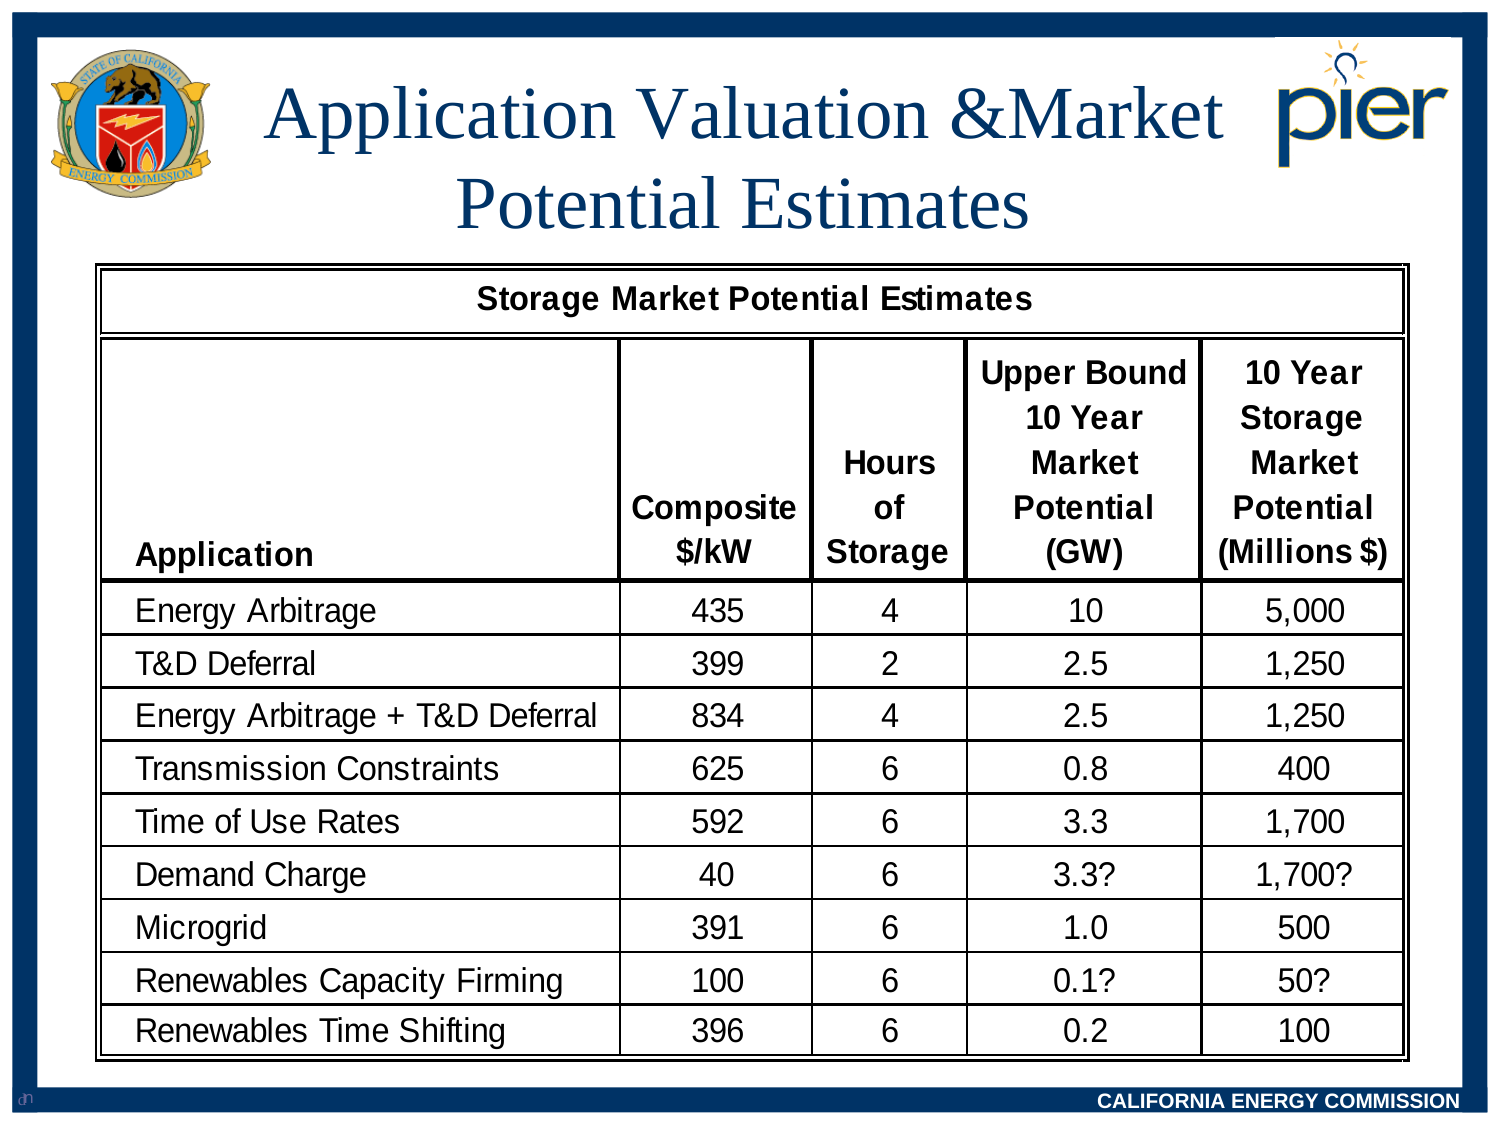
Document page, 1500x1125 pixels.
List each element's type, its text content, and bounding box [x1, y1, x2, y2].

picture [50, 49, 211, 198]
picture [75, 249, 1426, 1075]
title Application Valuation &Market Potential Estimates [112, 50, 1375, 249]
picture [1275, 37, 1451, 171]
